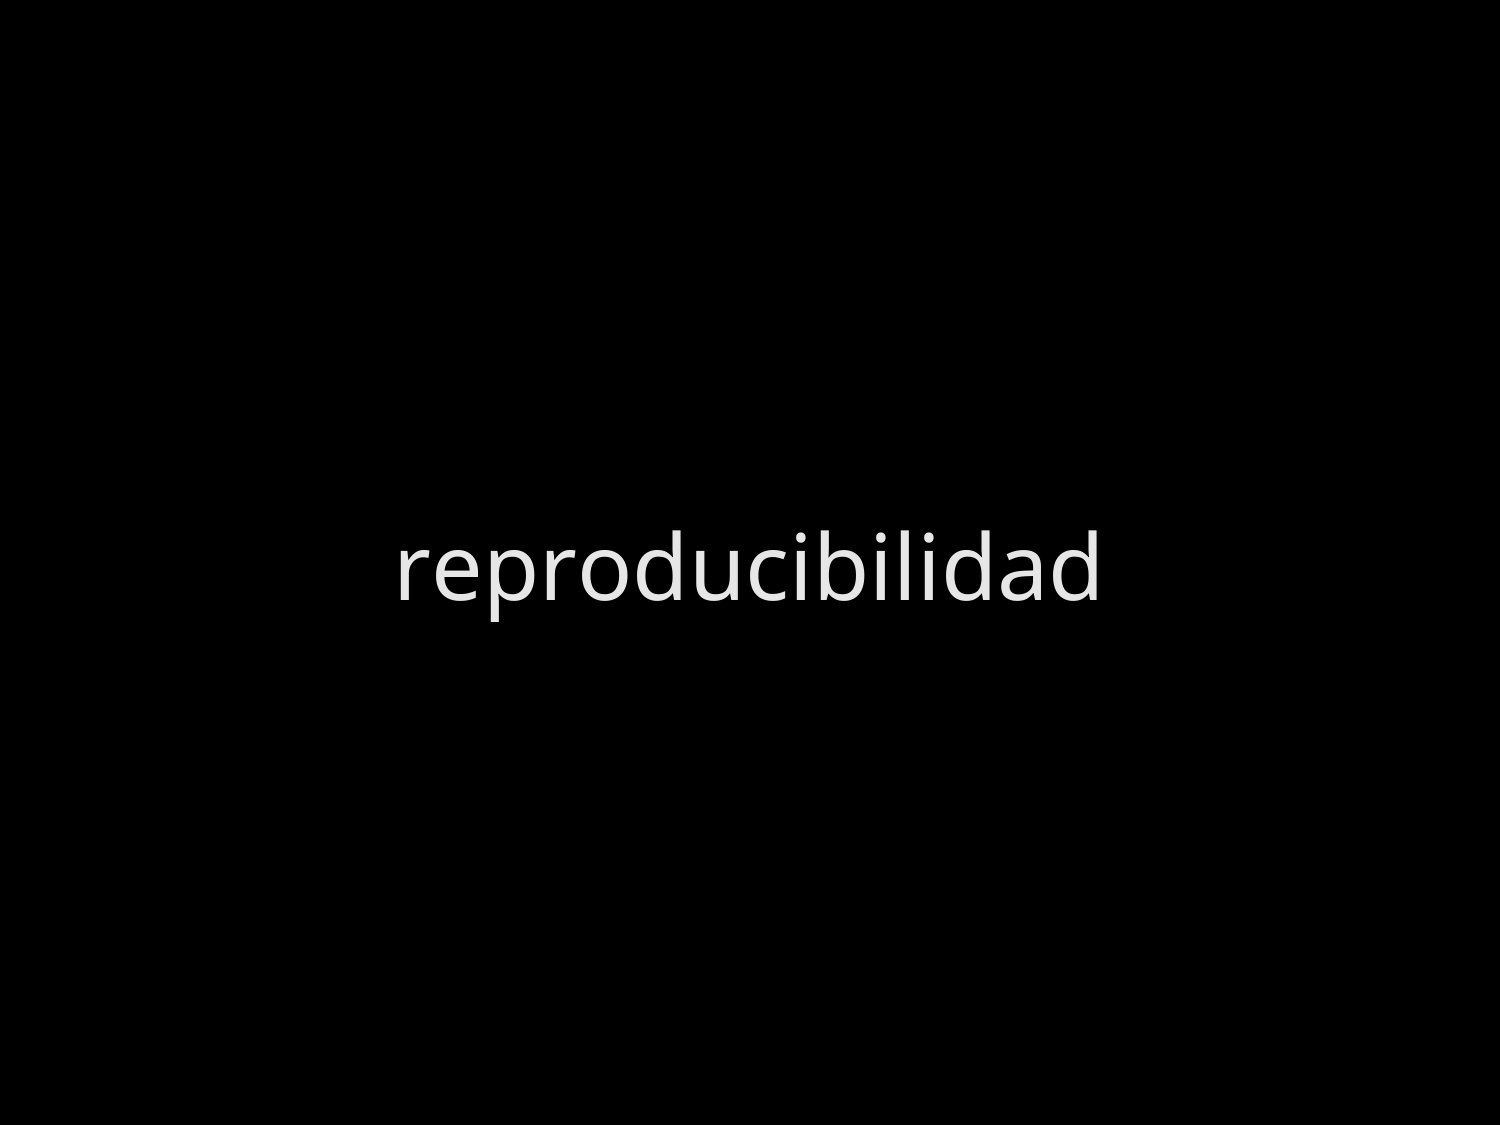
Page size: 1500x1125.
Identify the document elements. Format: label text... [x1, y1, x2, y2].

subtitle reproducibilidad [109, 112, 1391, 1013]
